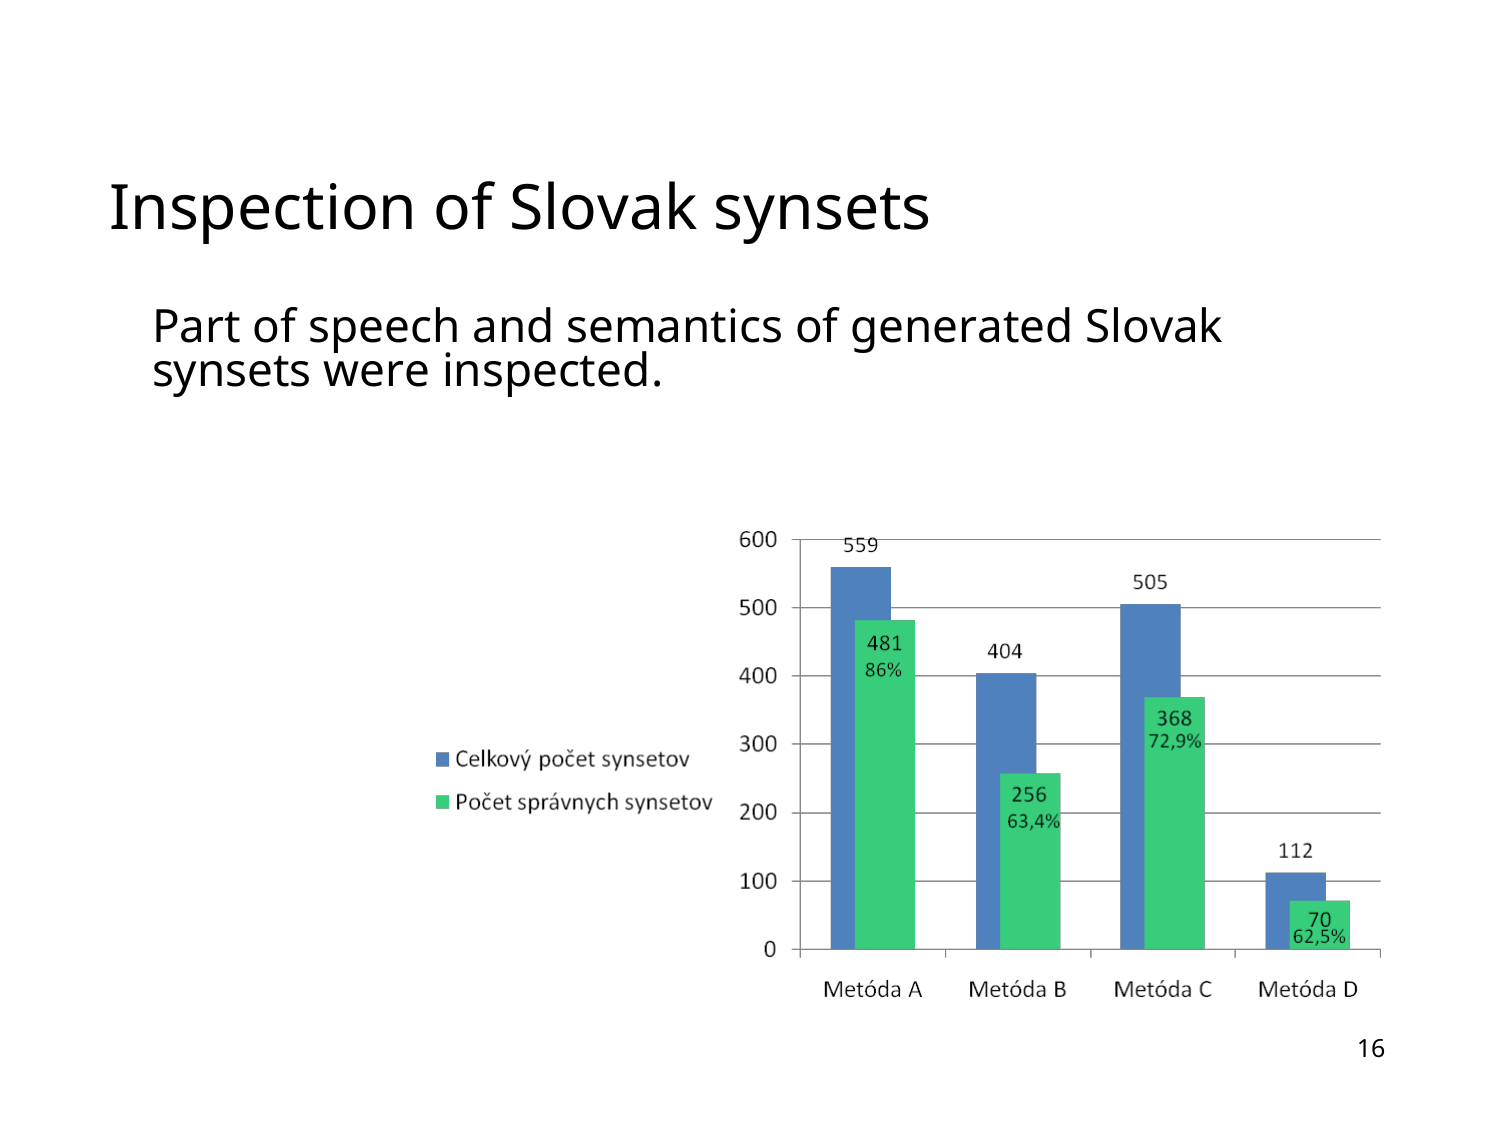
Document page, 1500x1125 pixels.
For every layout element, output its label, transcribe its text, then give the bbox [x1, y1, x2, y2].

text_box <number> [1074, 1039, 1401, 1103]
text_box Part of speech and semantics of generated Slovak synsets were inspected. [137, 299, 1388, 404]
title Inspection of Slovak synsets [94, 49, 1407, 250]
picture [411, 523, 1410, 1039]
